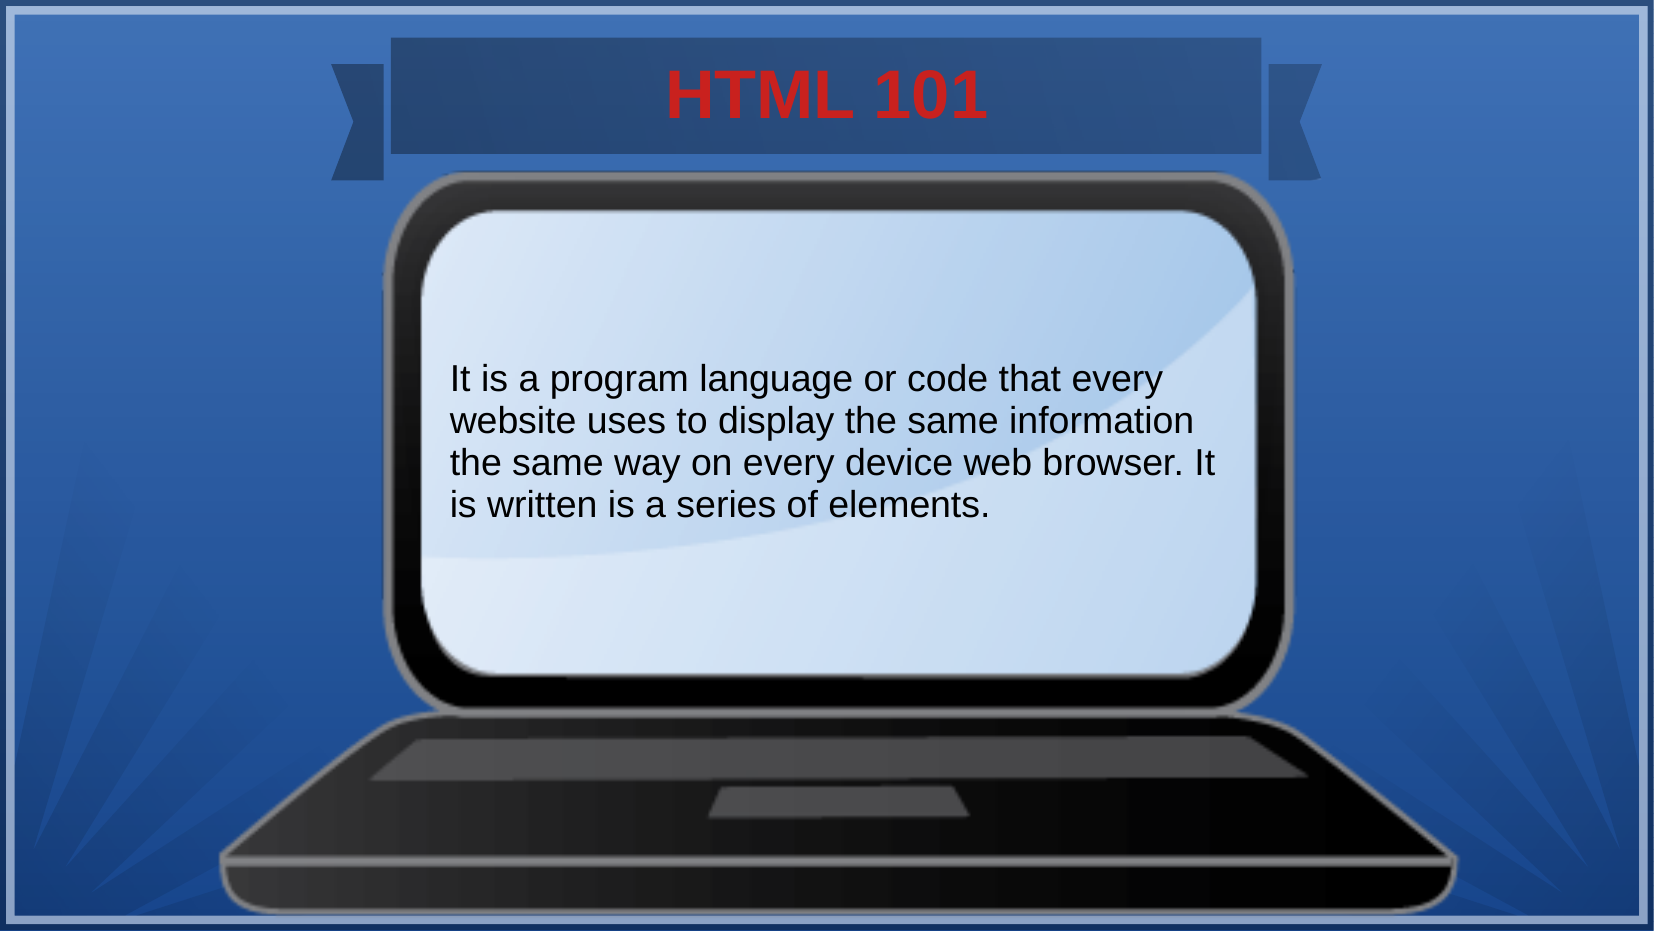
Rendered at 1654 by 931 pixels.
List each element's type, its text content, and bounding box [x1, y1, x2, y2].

picture [164, 119, 1514, 931]
text_box It is a program language or code that every website uses to display the same information the same way on every device web browser. It is written is a series of elements. [435, 349, 1239, 693]
title HTML 101 [389, 35, 1264, 154]
